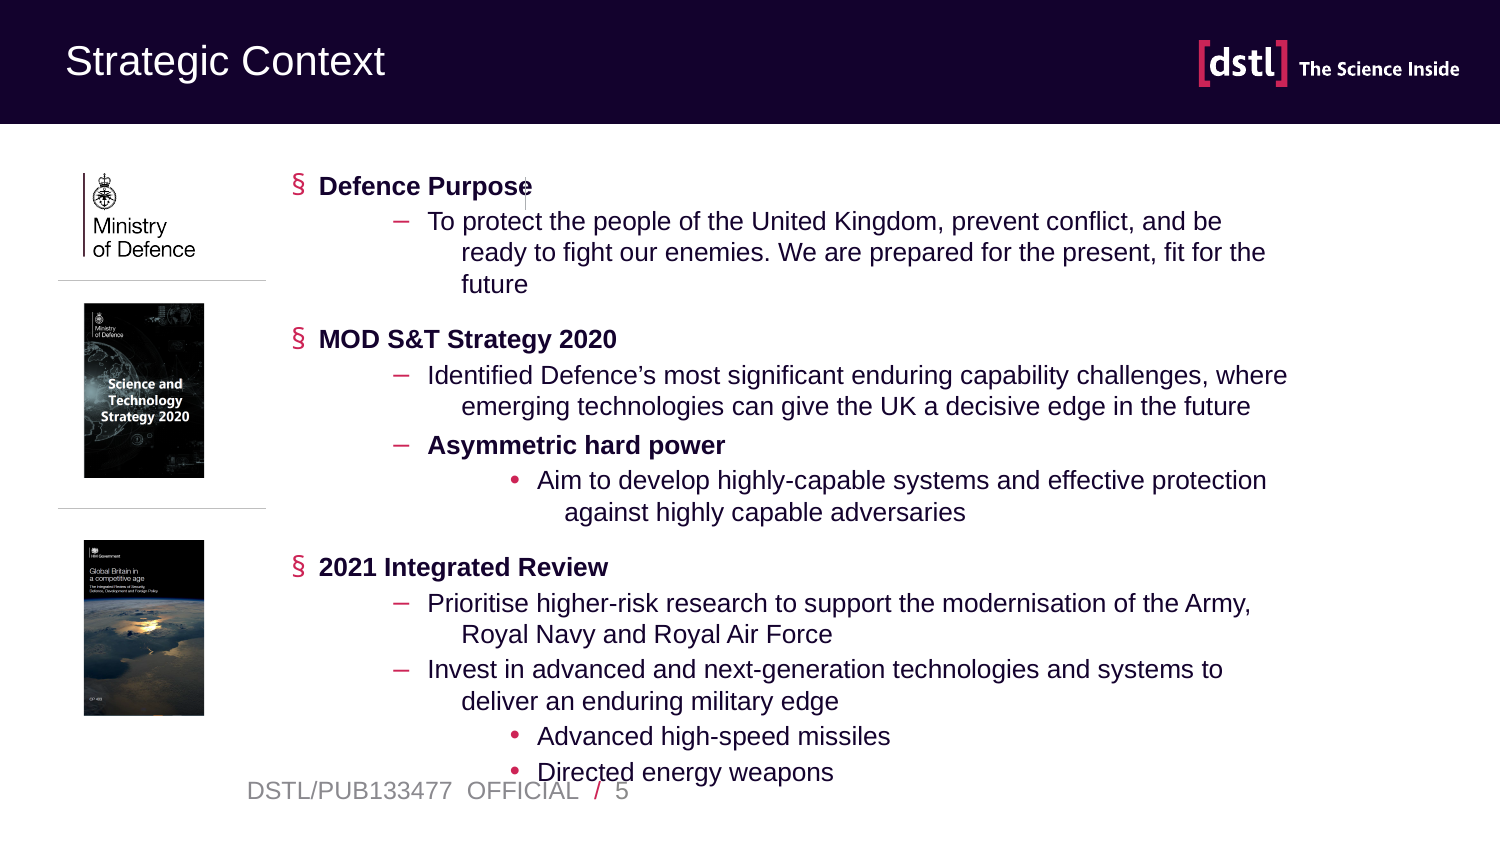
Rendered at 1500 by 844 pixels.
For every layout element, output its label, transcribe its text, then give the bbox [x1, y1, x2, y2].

list Defence Purpose To protect the people of the United Kingdom, prevent conflict, and be ready to fight our enemies. We are prepared for the present, fit for the future MOD S&T Strategy 2020 Identified Defence’s most significant enduring capability challenges, where emerging technologies can give the UK a decisive edge in the future Asymmetric hard power Aim to develop highly-capable systems and effective protection against highly capable adversaries 2021 Integrated Review Prioritise higher-risk research to support the modernisation of the Army, Royal Navy and Royal Air Force Invest in advanced and next-generation technologies and systems to deliver an enduring military edge Advanced high-speed missiles Directed energy weapons [277, 161, 1306, 767]
picture [83, 173, 195, 257]
picture [83, 540, 205, 716]
text_box DSTL/PUB133477 OFFICIAL / 5 [232, 767, 1459, 812]
picture [83, 303, 205, 478]
title Strategic Context [5, 8, 1188, 115]
